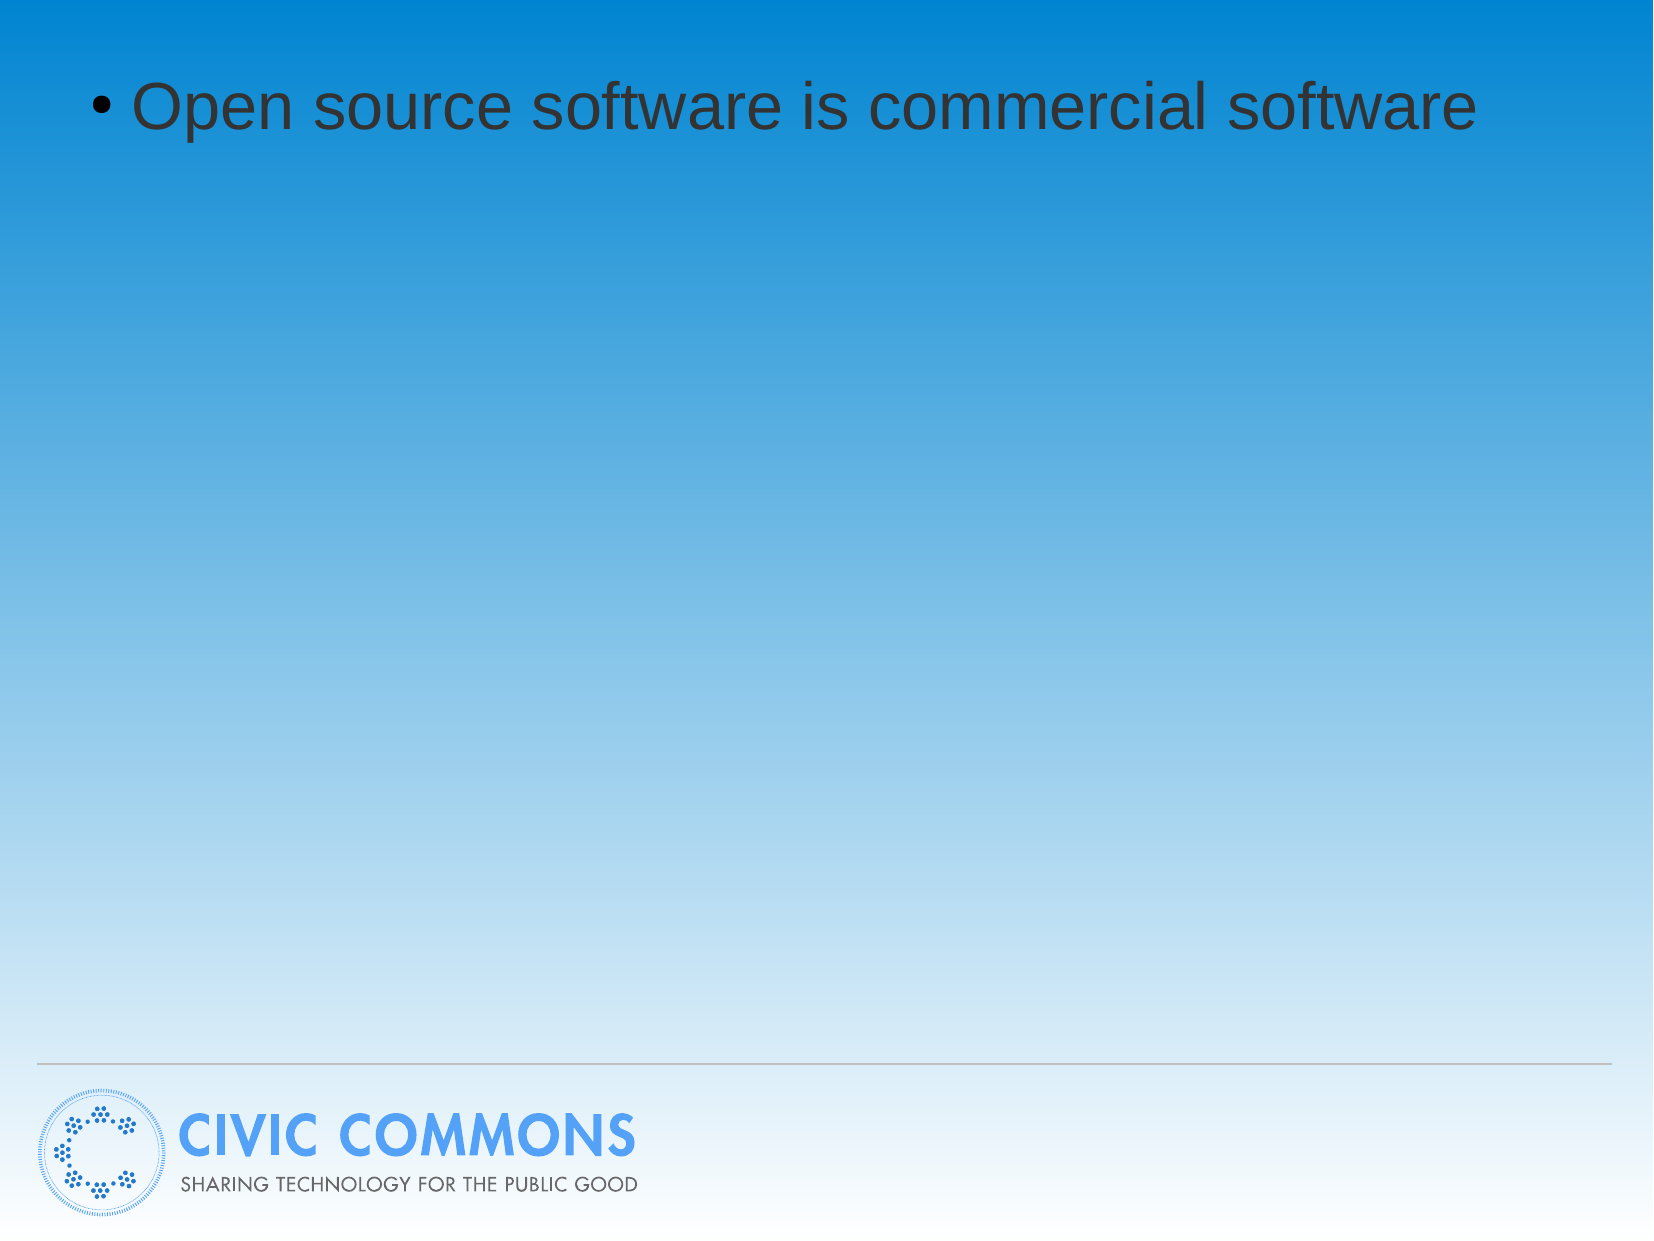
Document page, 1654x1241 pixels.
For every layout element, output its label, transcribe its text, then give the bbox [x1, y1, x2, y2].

text_box Open source software is commercial software [75, 62, 1500, 152]
picture [0, 1056, 689, 1241]
